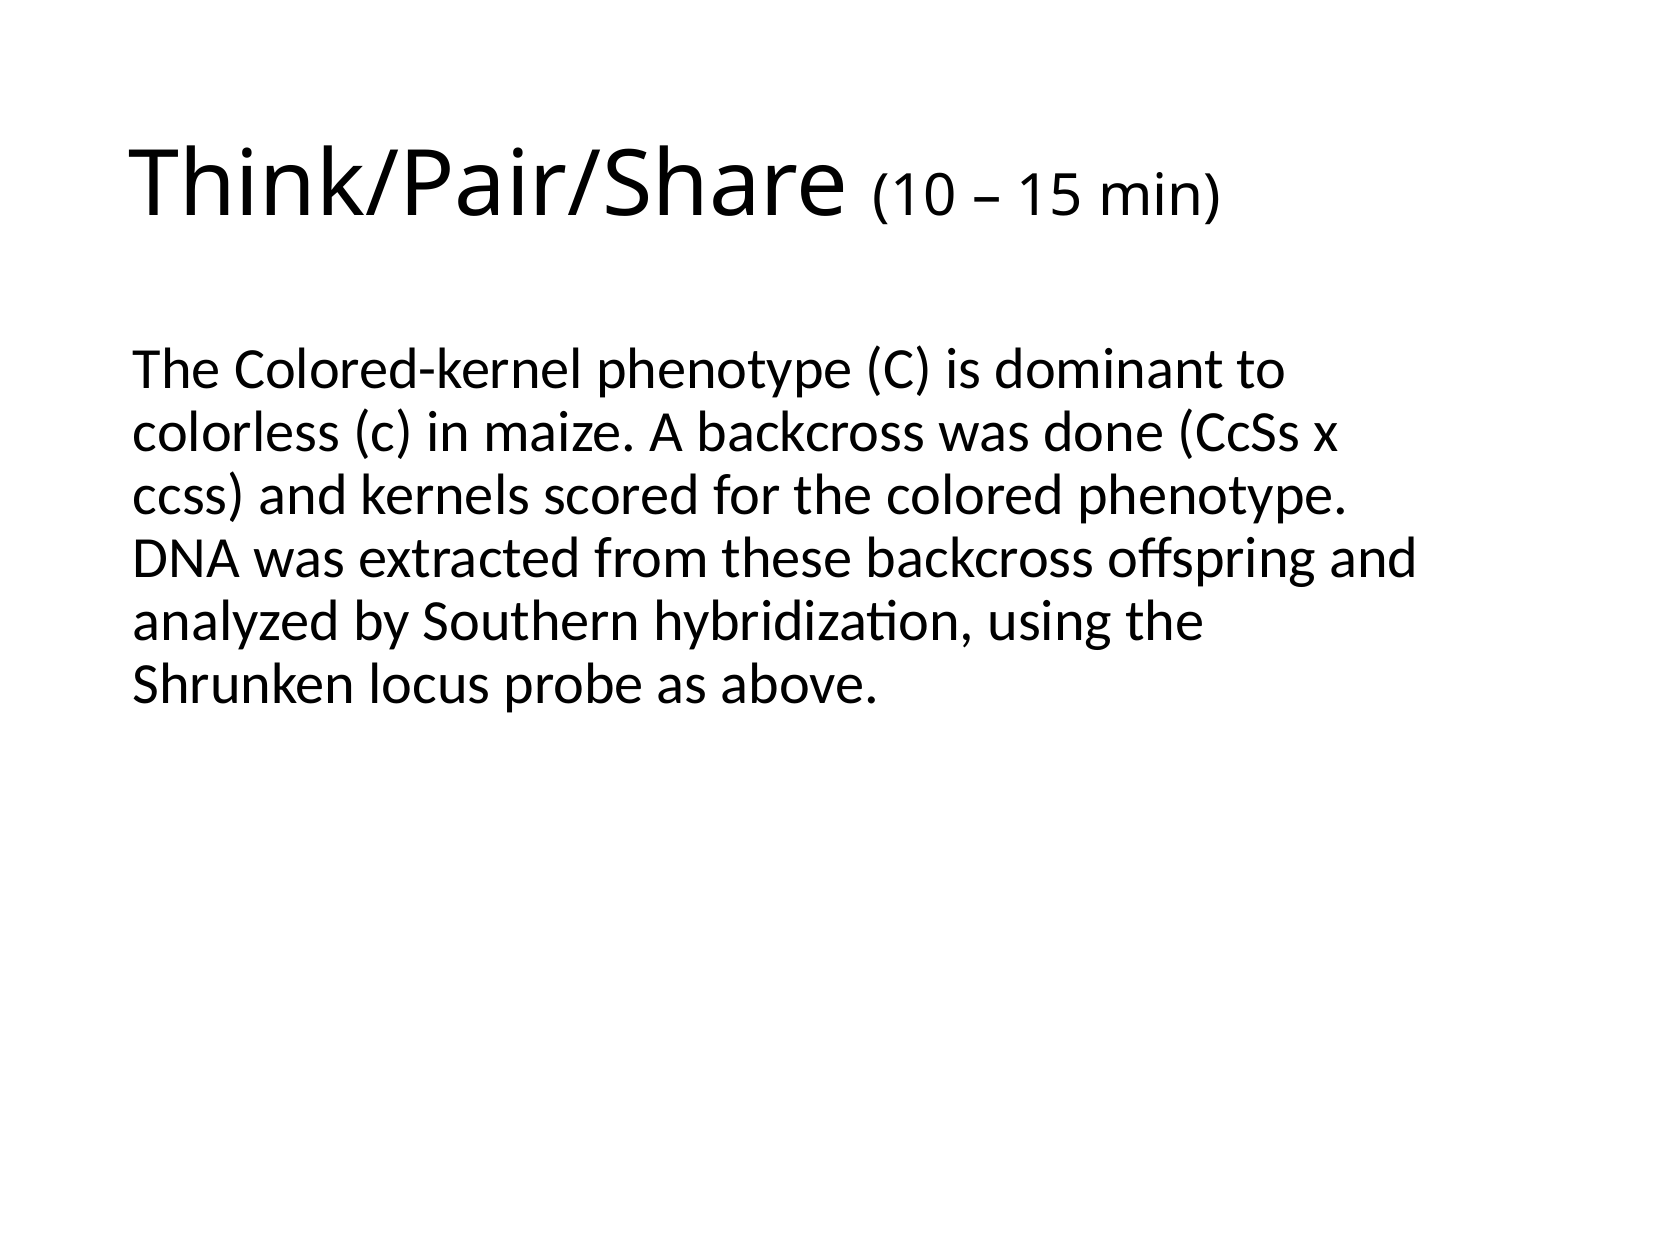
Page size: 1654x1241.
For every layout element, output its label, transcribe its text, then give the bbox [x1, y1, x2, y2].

text_box The Colored-kernel phenotype (C) is dominant to colorless (c) in maize. A backcross was done (CcSs x ccss) and kernels scored for the colored phenotype. DNA was extracted from these backcross offspring and analyzed by Southern hybridization, using the Shrunken locus probe as above. [118, 330, 1446, 792]
text_box Think/Pair/Share (10 – 15 min) [113, 65, 1539, 305]
